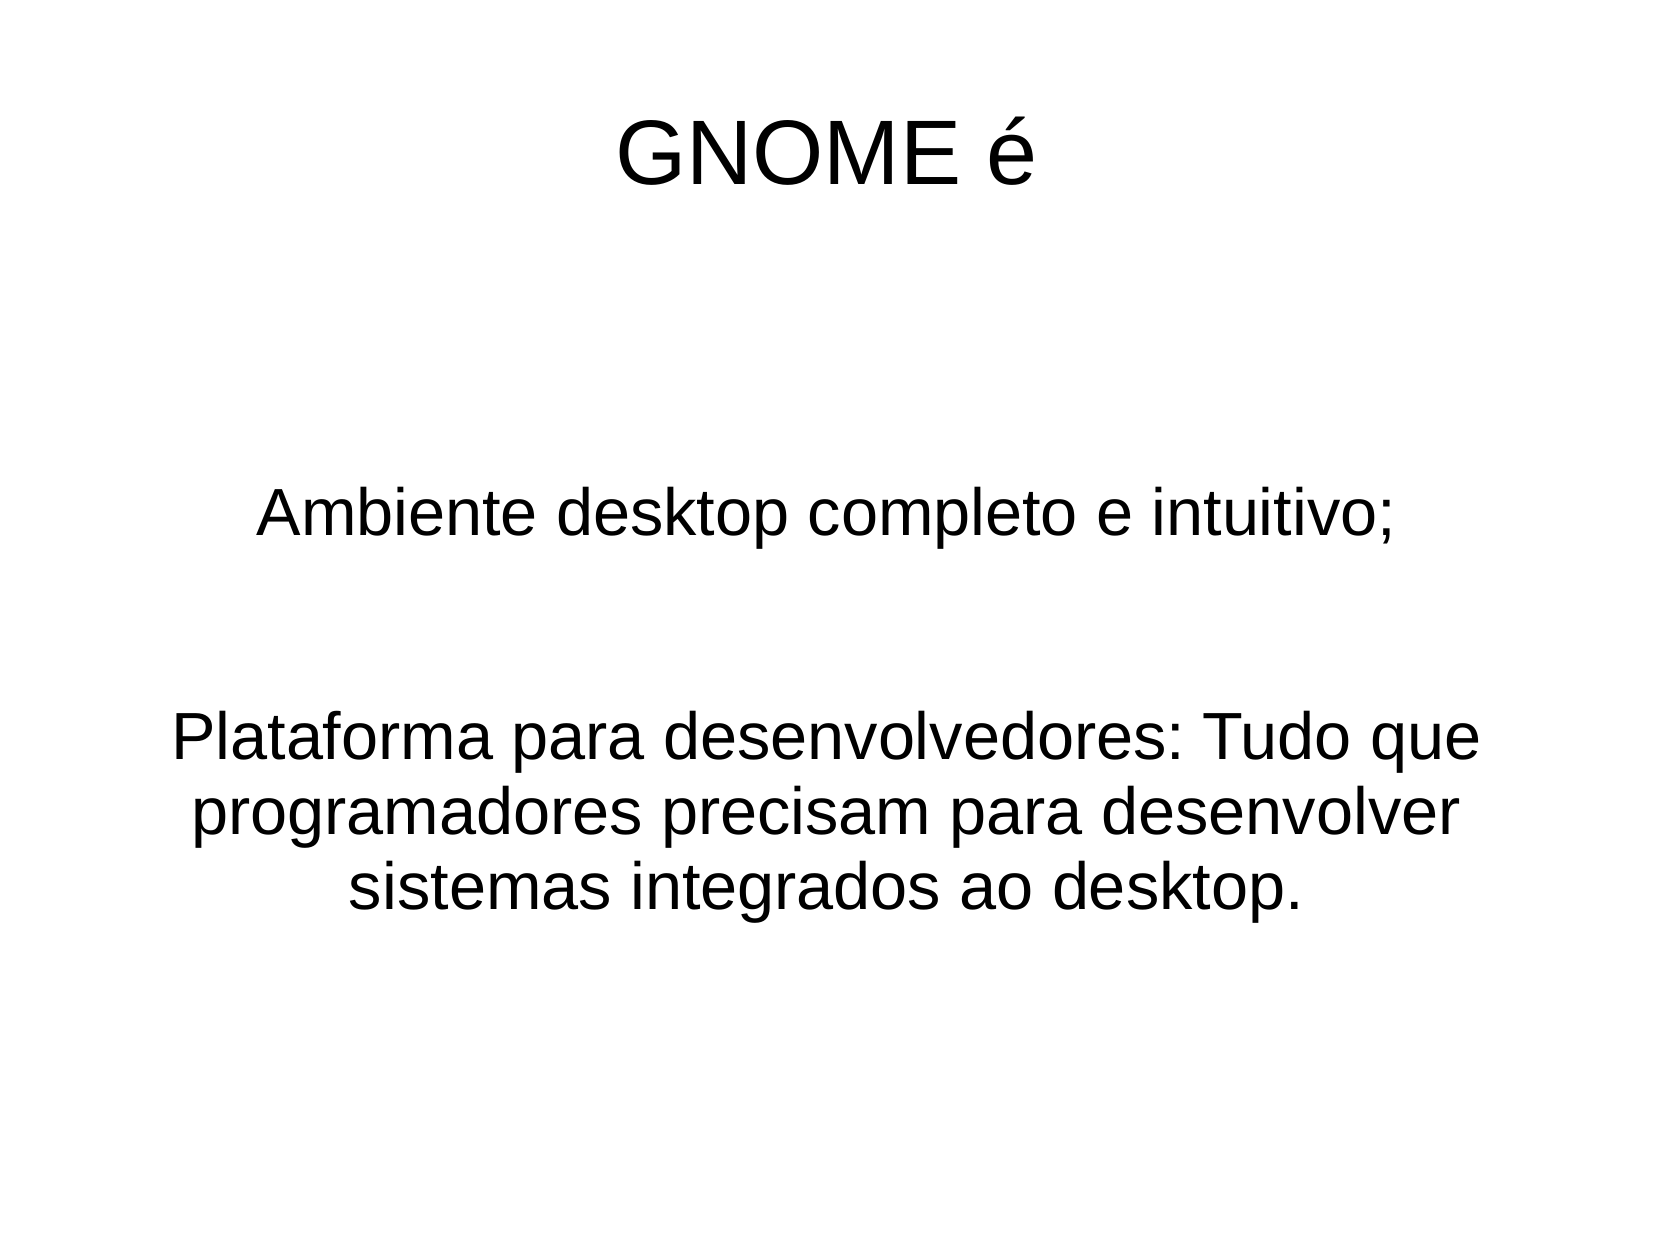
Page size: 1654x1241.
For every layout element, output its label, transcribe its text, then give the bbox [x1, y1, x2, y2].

title GNOME é [82, 56, 1571, 250]
subtitle Ambiente desktop completo e intuitivo; Plataforma para desenvolvedores: Tudo que programadores precisam para desenvolver sistemas integrados ao desktop. [82, 297, 1571, 1102]
